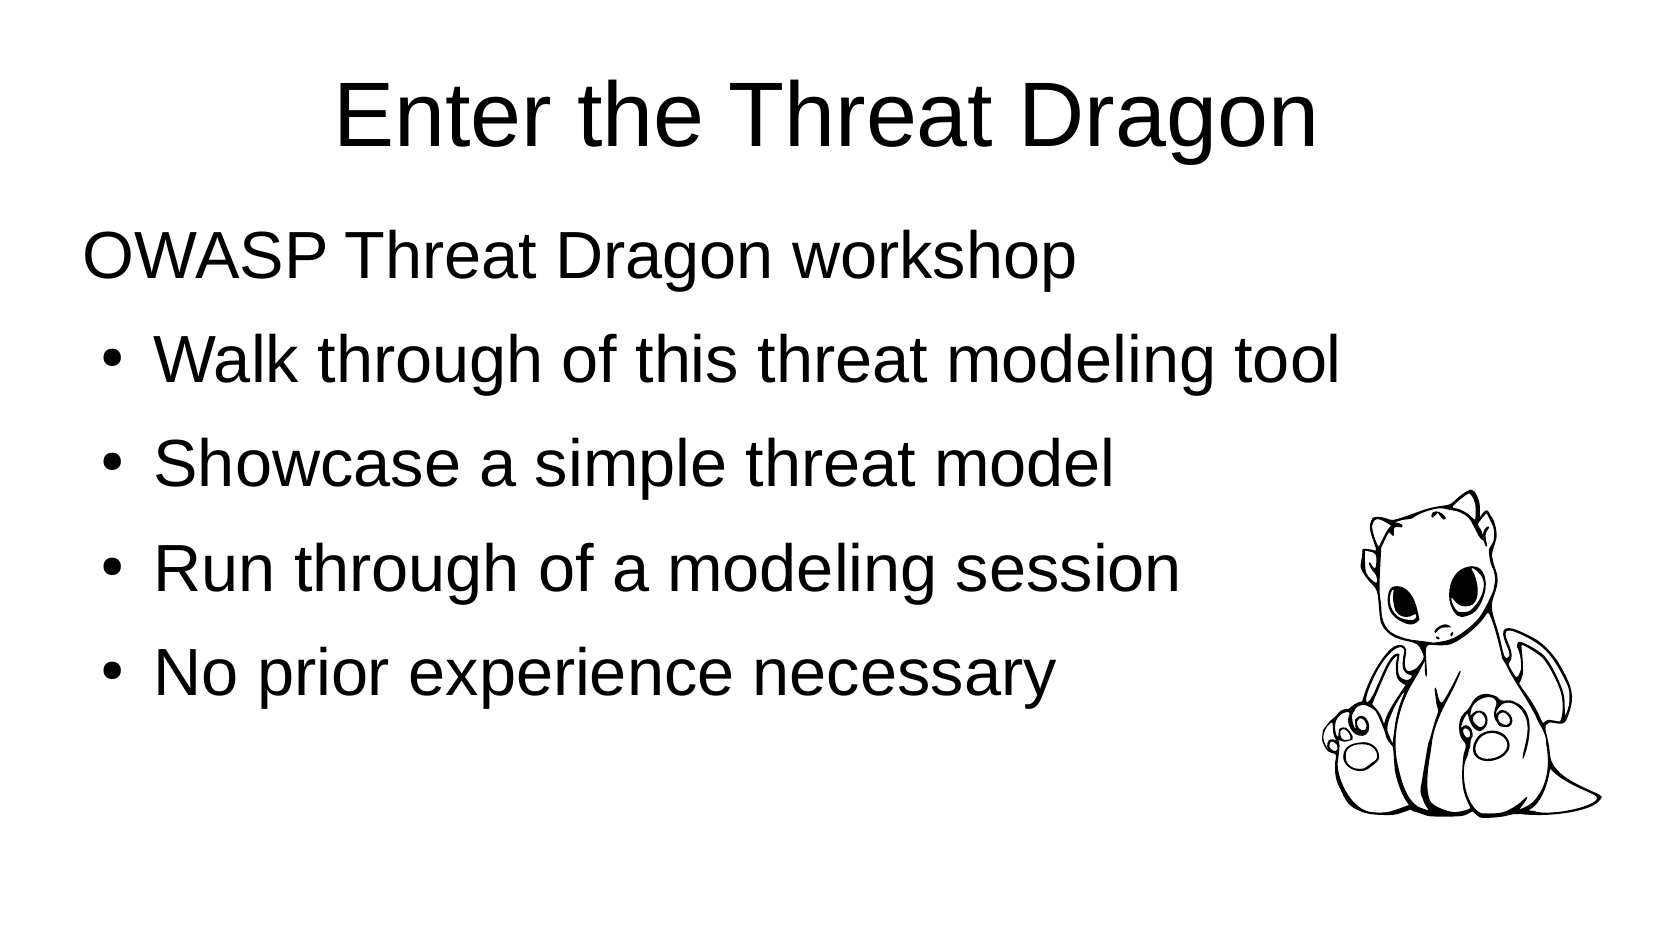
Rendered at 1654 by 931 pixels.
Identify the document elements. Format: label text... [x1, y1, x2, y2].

picture [1310, 485, 1651, 826]
list OWASP Threat Dragon workshop Walk through of this threat modeling tool Showcase a simple threat model Run through of a modeling session No prior experience necessary [82, 217, 1571, 758]
title Enter the Threat Dragon [82, 37, 1571, 193]
